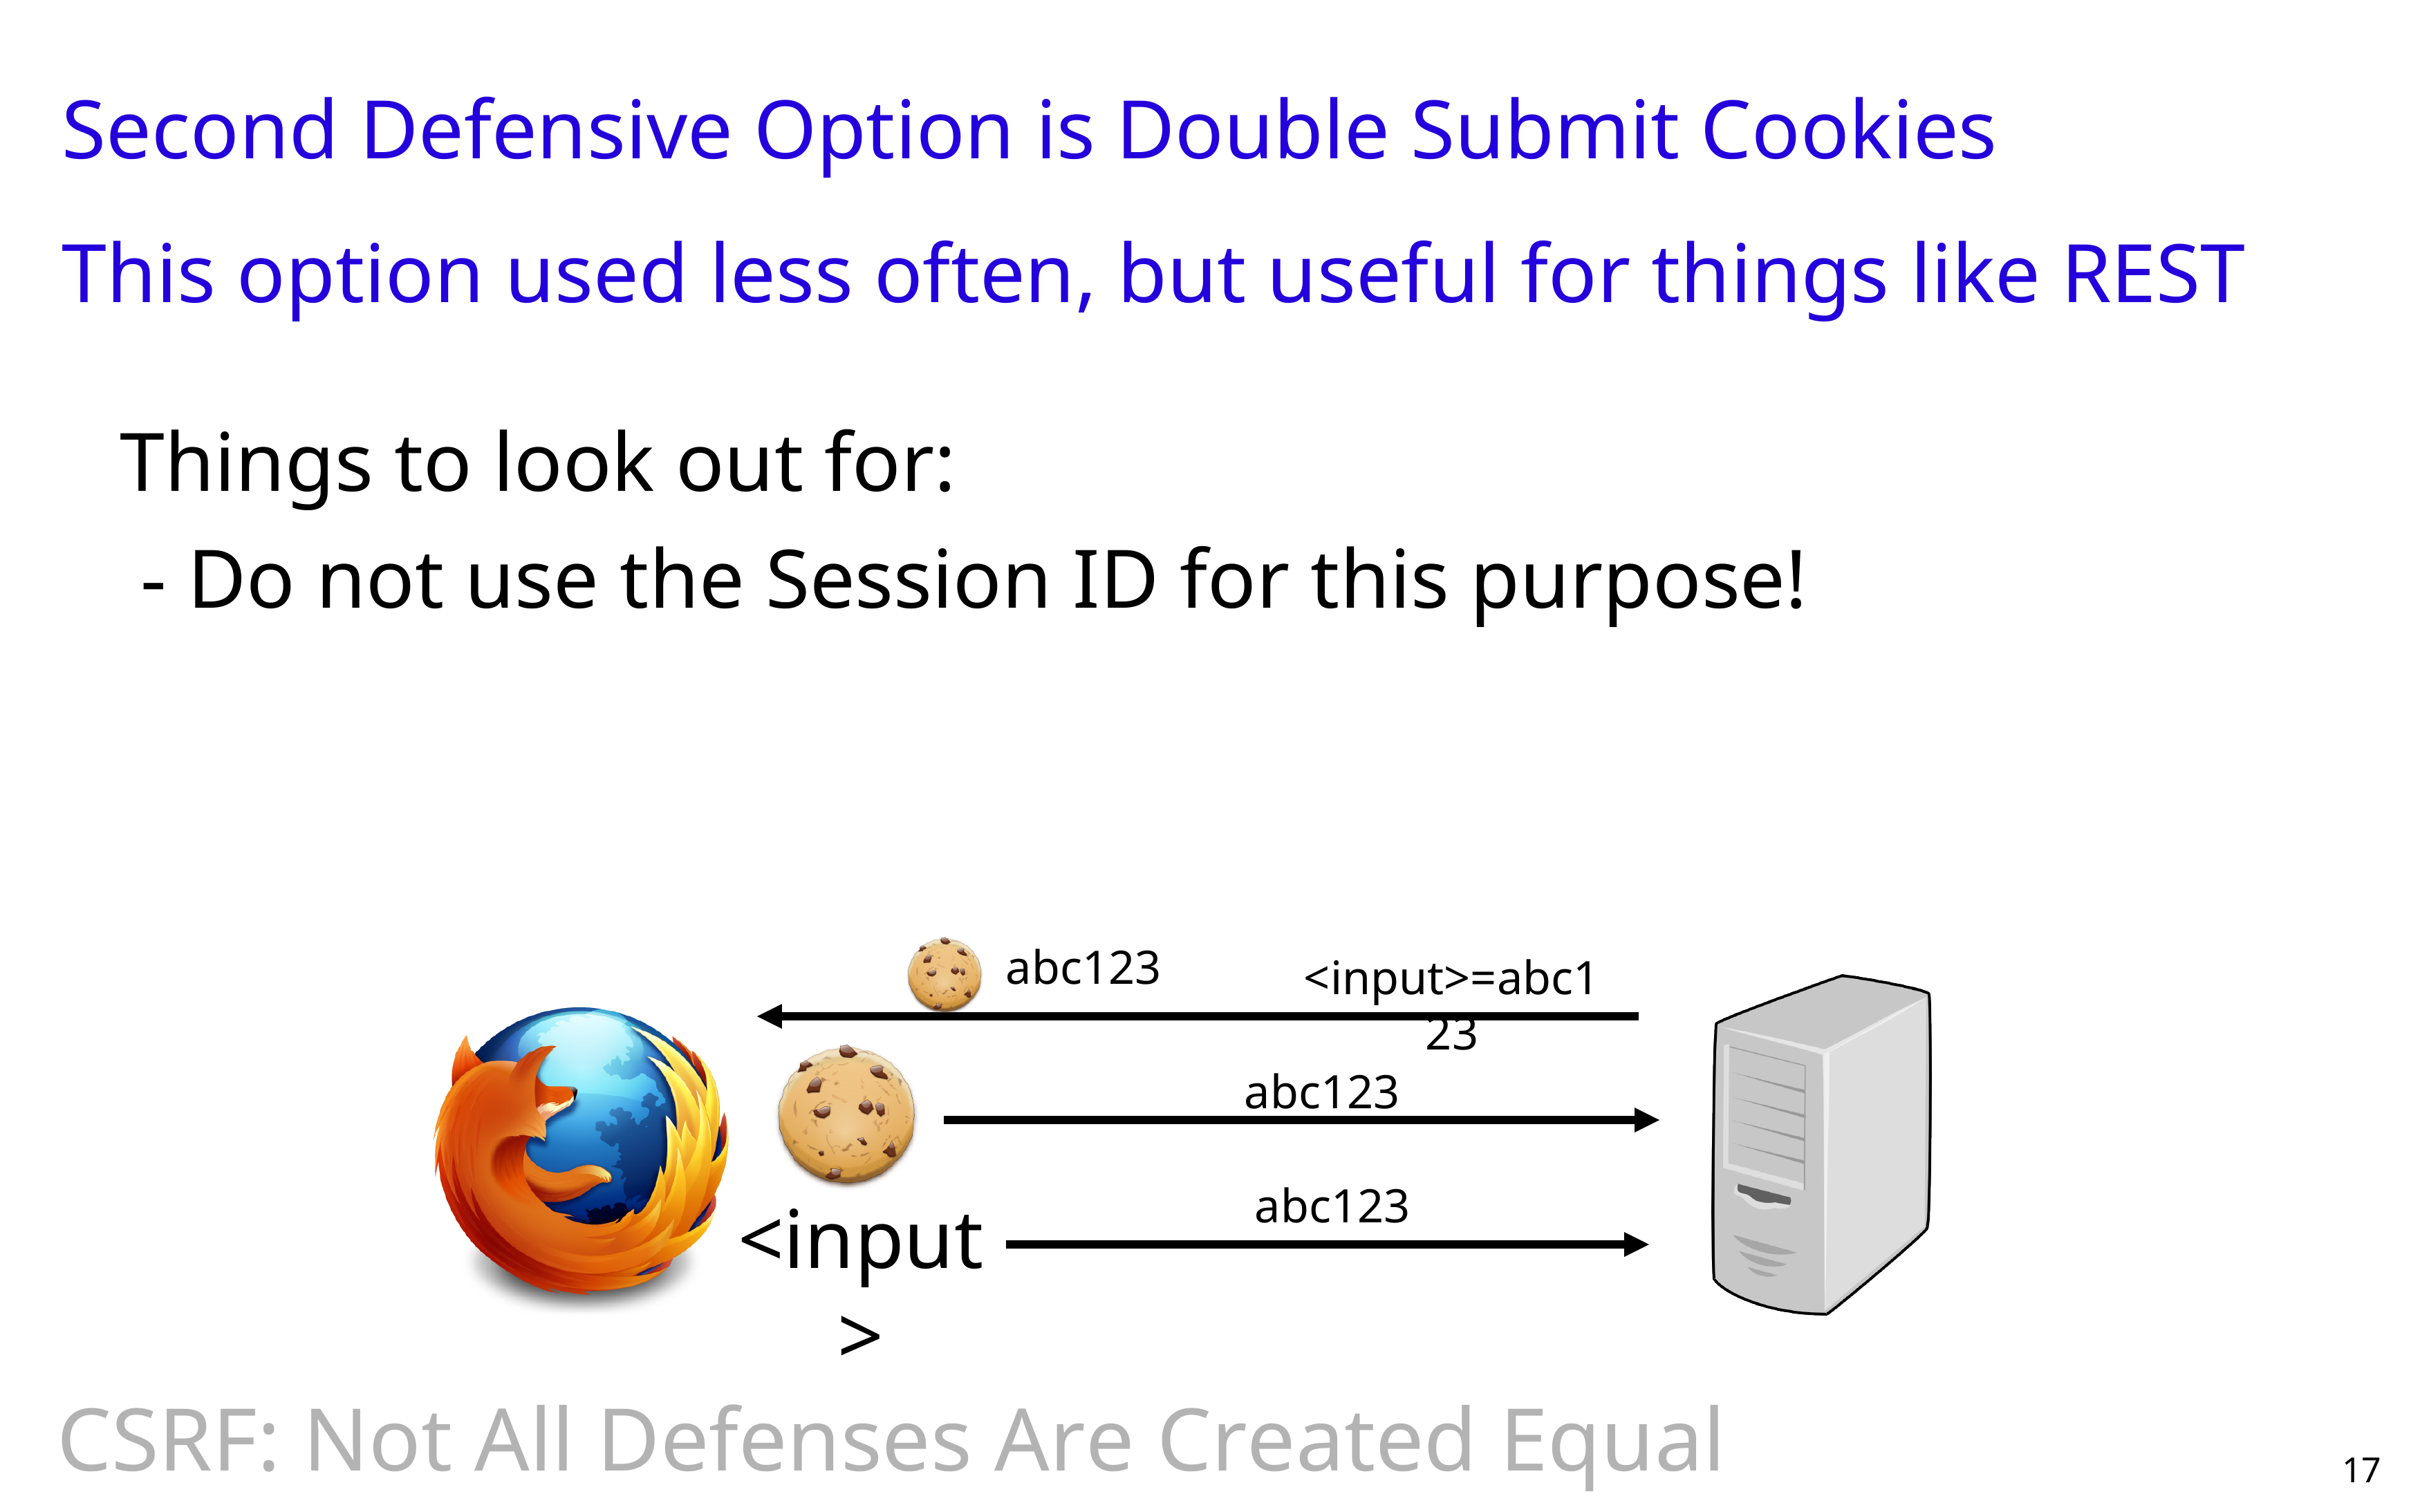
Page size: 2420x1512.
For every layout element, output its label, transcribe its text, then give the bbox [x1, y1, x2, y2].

text_box abc123 [986, 933, 1183, 999]
picture [767, 1036, 924, 1182]
picture [902, 933, 986, 1017]
text_box <number> [2334, 1443, 2390, 1497]
picture [1711, 974, 1932, 1316]
text_box abc123 [1224, 1058, 1422, 1123]
text_box abc123 [1234, 1172, 1432, 1238]
text_box Second Defensive Option is Double Submit Cookies This option used less often, but useful for things like REST [52, 73, 2293, 324]
text_box Things to look out for: - Do not use the Session ID for this purpose! [114, 404, 2336, 850]
text_box <input> [715, 1182, 1007, 1289]
picture [425, 1006, 736, 1318]
text_box <input>=abc123 [1286, 944, 1619, 1009]
